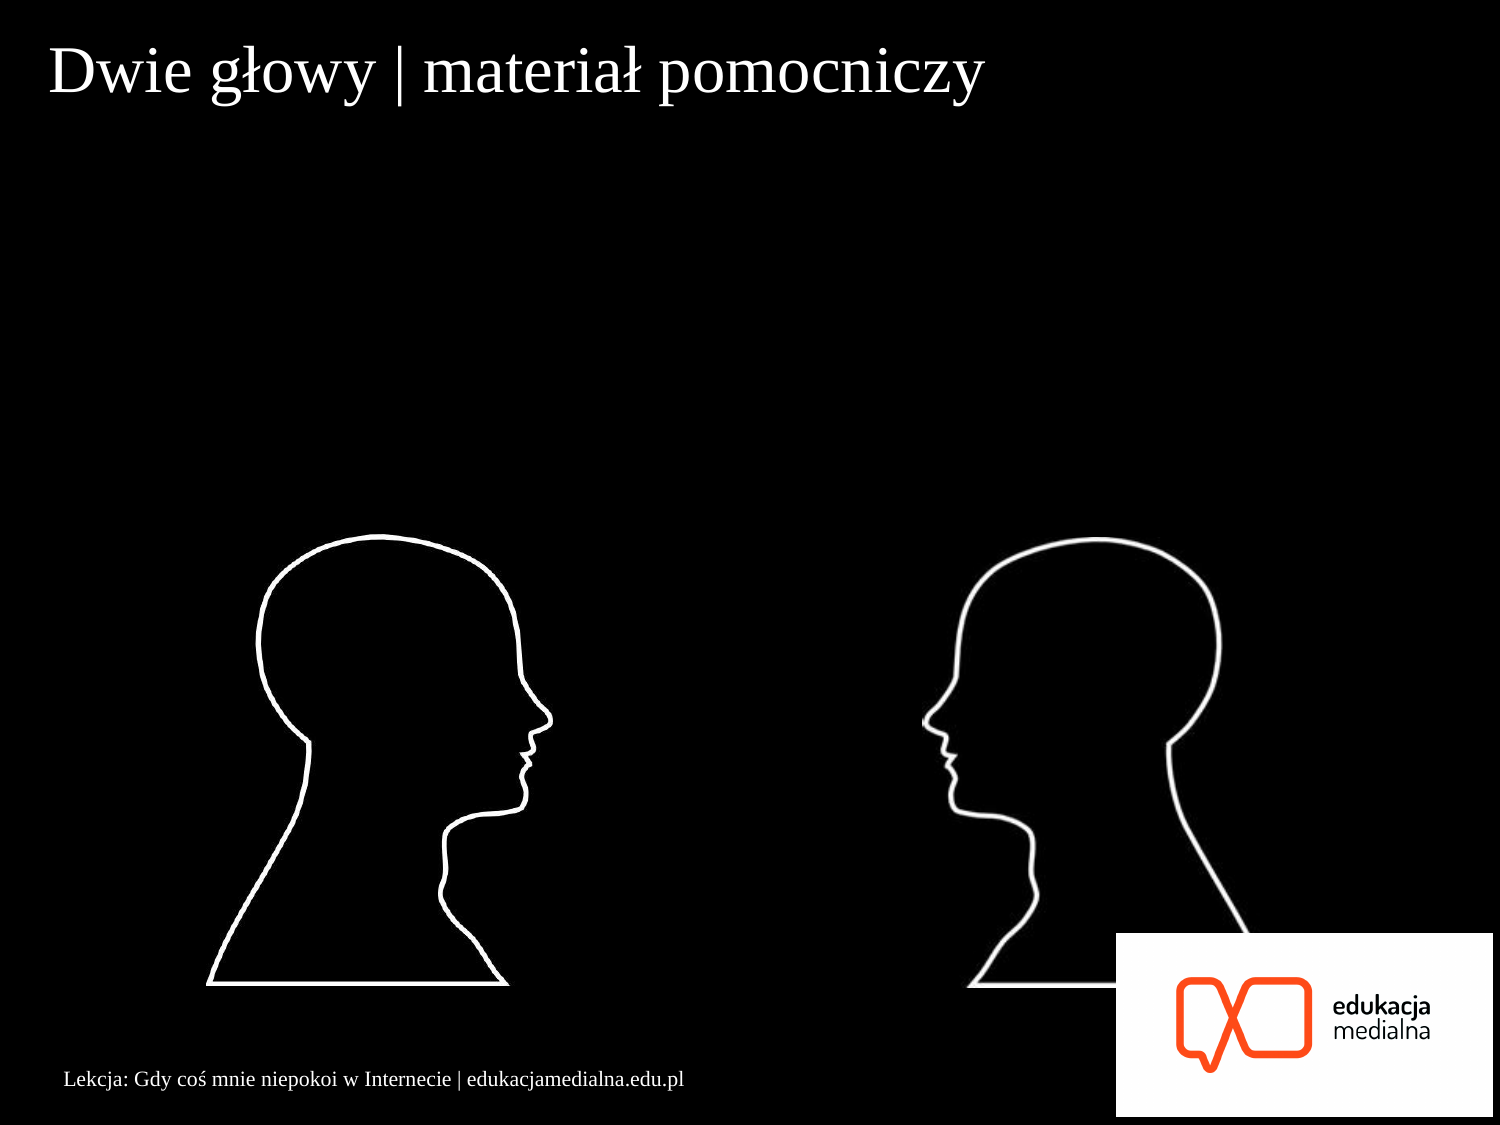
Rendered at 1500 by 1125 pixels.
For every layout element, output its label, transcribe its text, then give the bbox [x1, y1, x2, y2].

picture [922, 537, 1493, 1117]
text_box Dwie głowy | materiał pomocniczy [33, 17, 1002, 113]
picture [206, 534, 553, 986]
text_box Lekcja: Gdy coś mnie niepokoi w Internecie | edukacjamedialna.edu.pl [48, 1057, 701, 1099]
